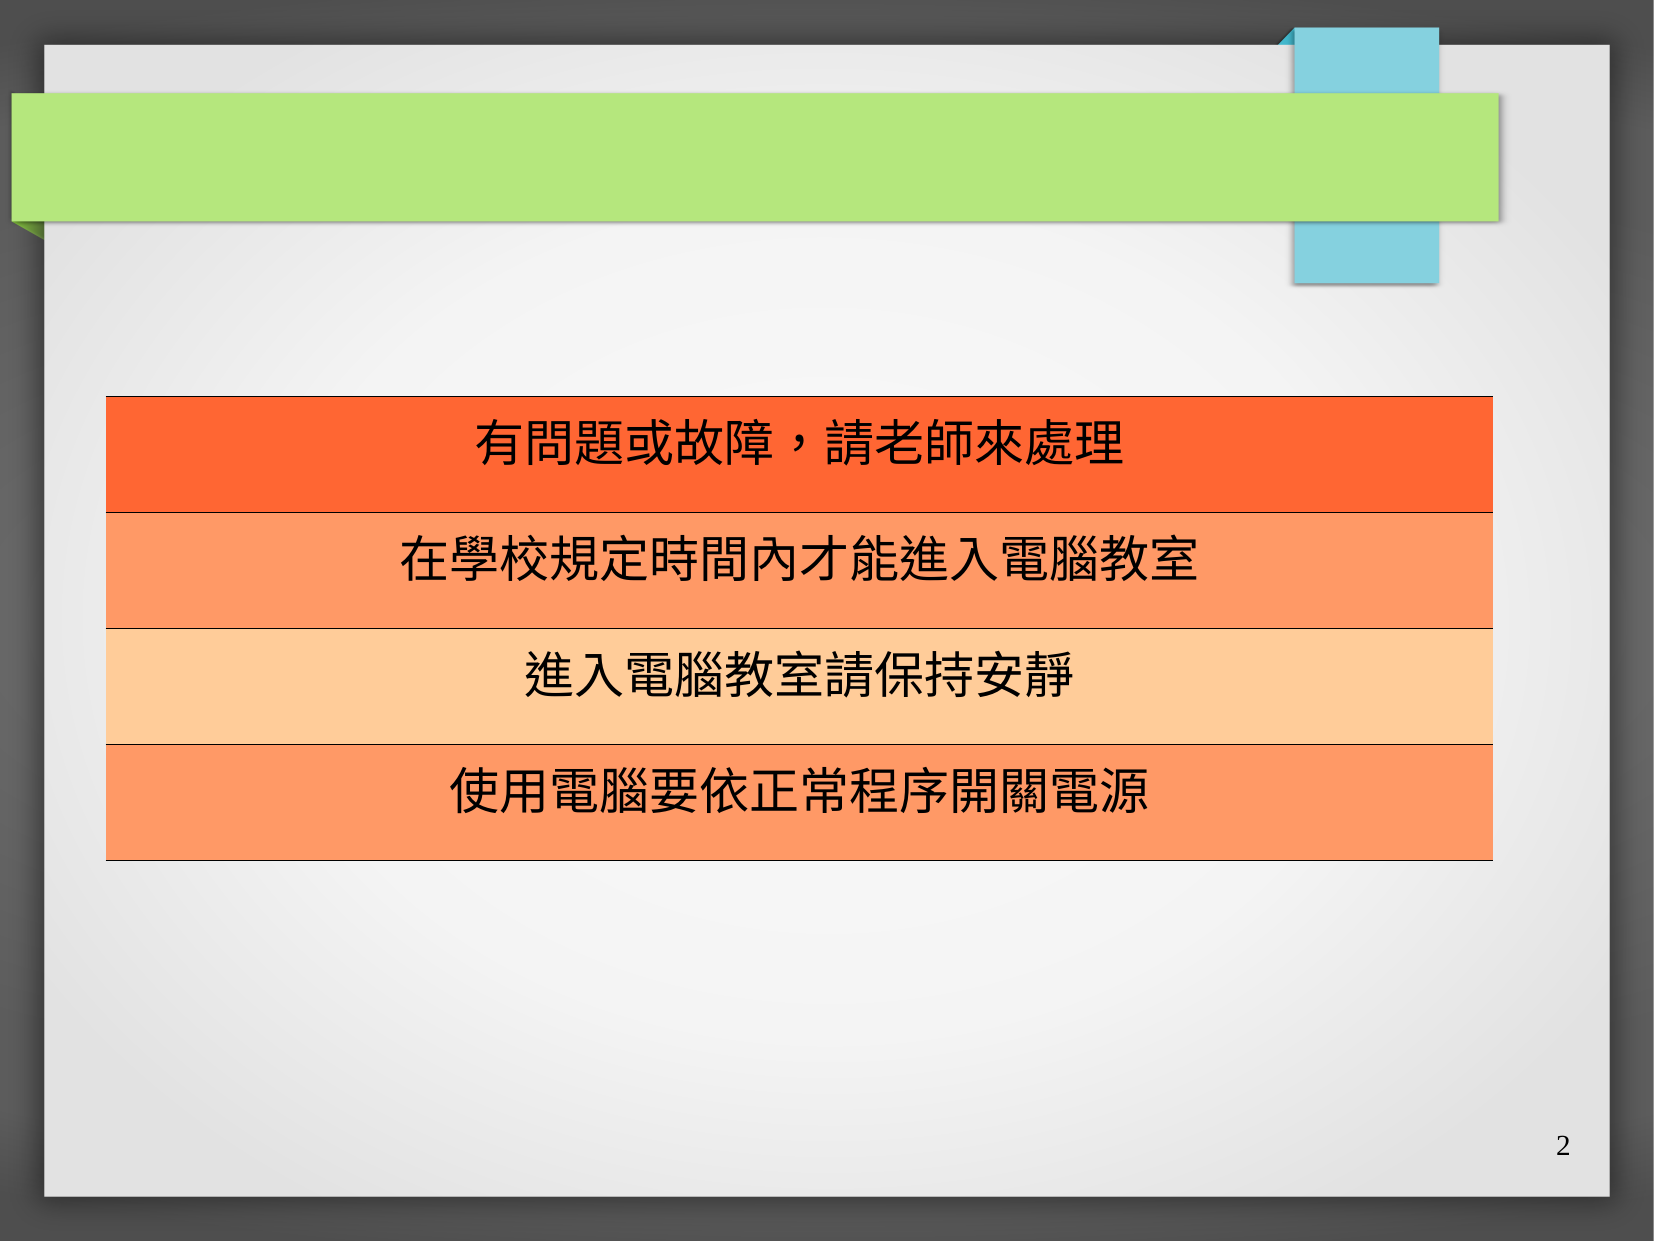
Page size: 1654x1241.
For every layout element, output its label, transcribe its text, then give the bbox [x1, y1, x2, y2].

table_cell 使用電腦要依正常程序開關電源 [106, 745, 1493, 860]
table_cell 在學校規定時間內才能進入電腦教室 [106, 513, 1493, 628]
table_header 有問題或故障，請老師來處理 [106, 397, 1493, 512]
table_cell 進入電腦教室請保持安靜 [106, 629, 1493, 744]
picture [0, 0, 1654, 1241]
